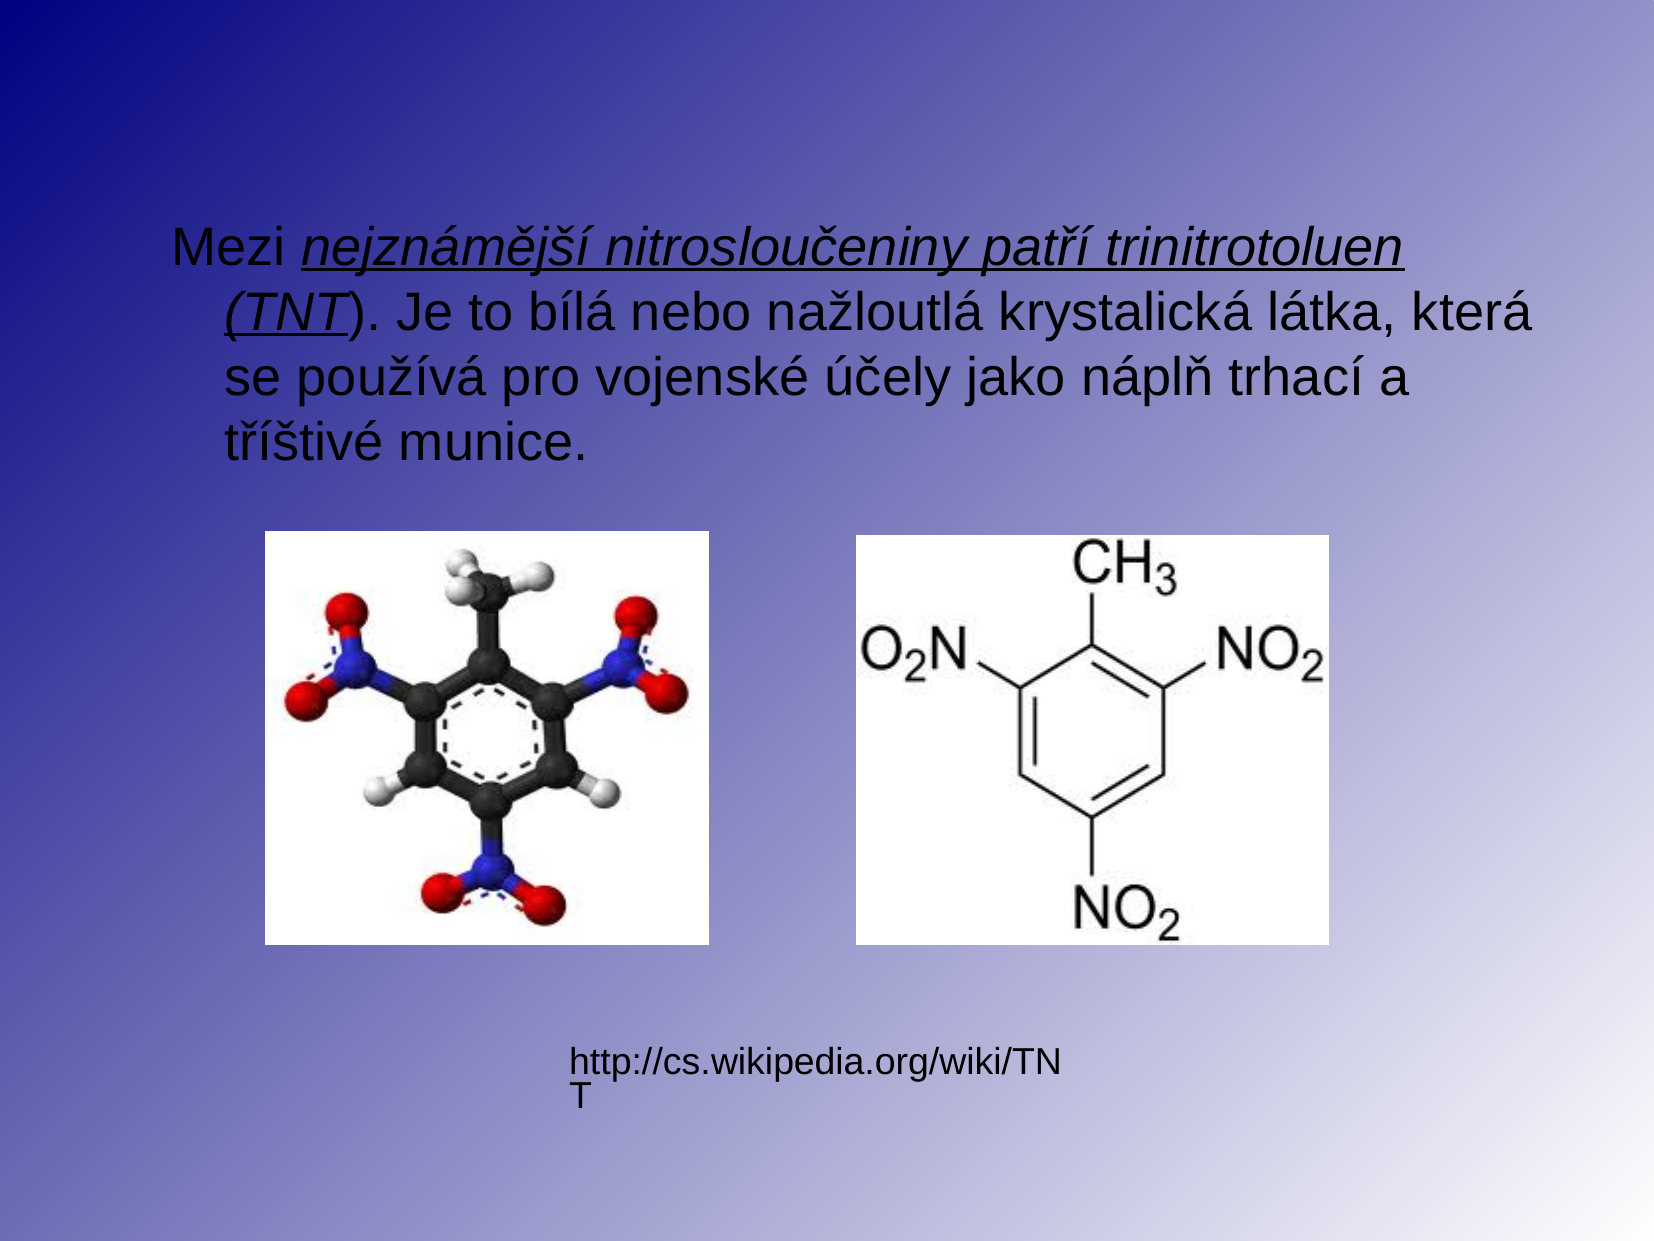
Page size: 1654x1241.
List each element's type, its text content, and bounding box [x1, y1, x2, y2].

list Mezi nejznámější nitrosloučeniny patří trinitrotoluen (TNT). Je to bílá nebo nažloutlá krystalická látka, která se používá pro vojenské účely jako náplň trhací a tříštivé munice. [82, 210, 1571, 1030]
text_box http://cs.wikipedia.org/wiki/TNT [554, 1033, 1100, 1133]
picture [265, 531, 709, 945]
picture [856, 536, 1329, 945]
